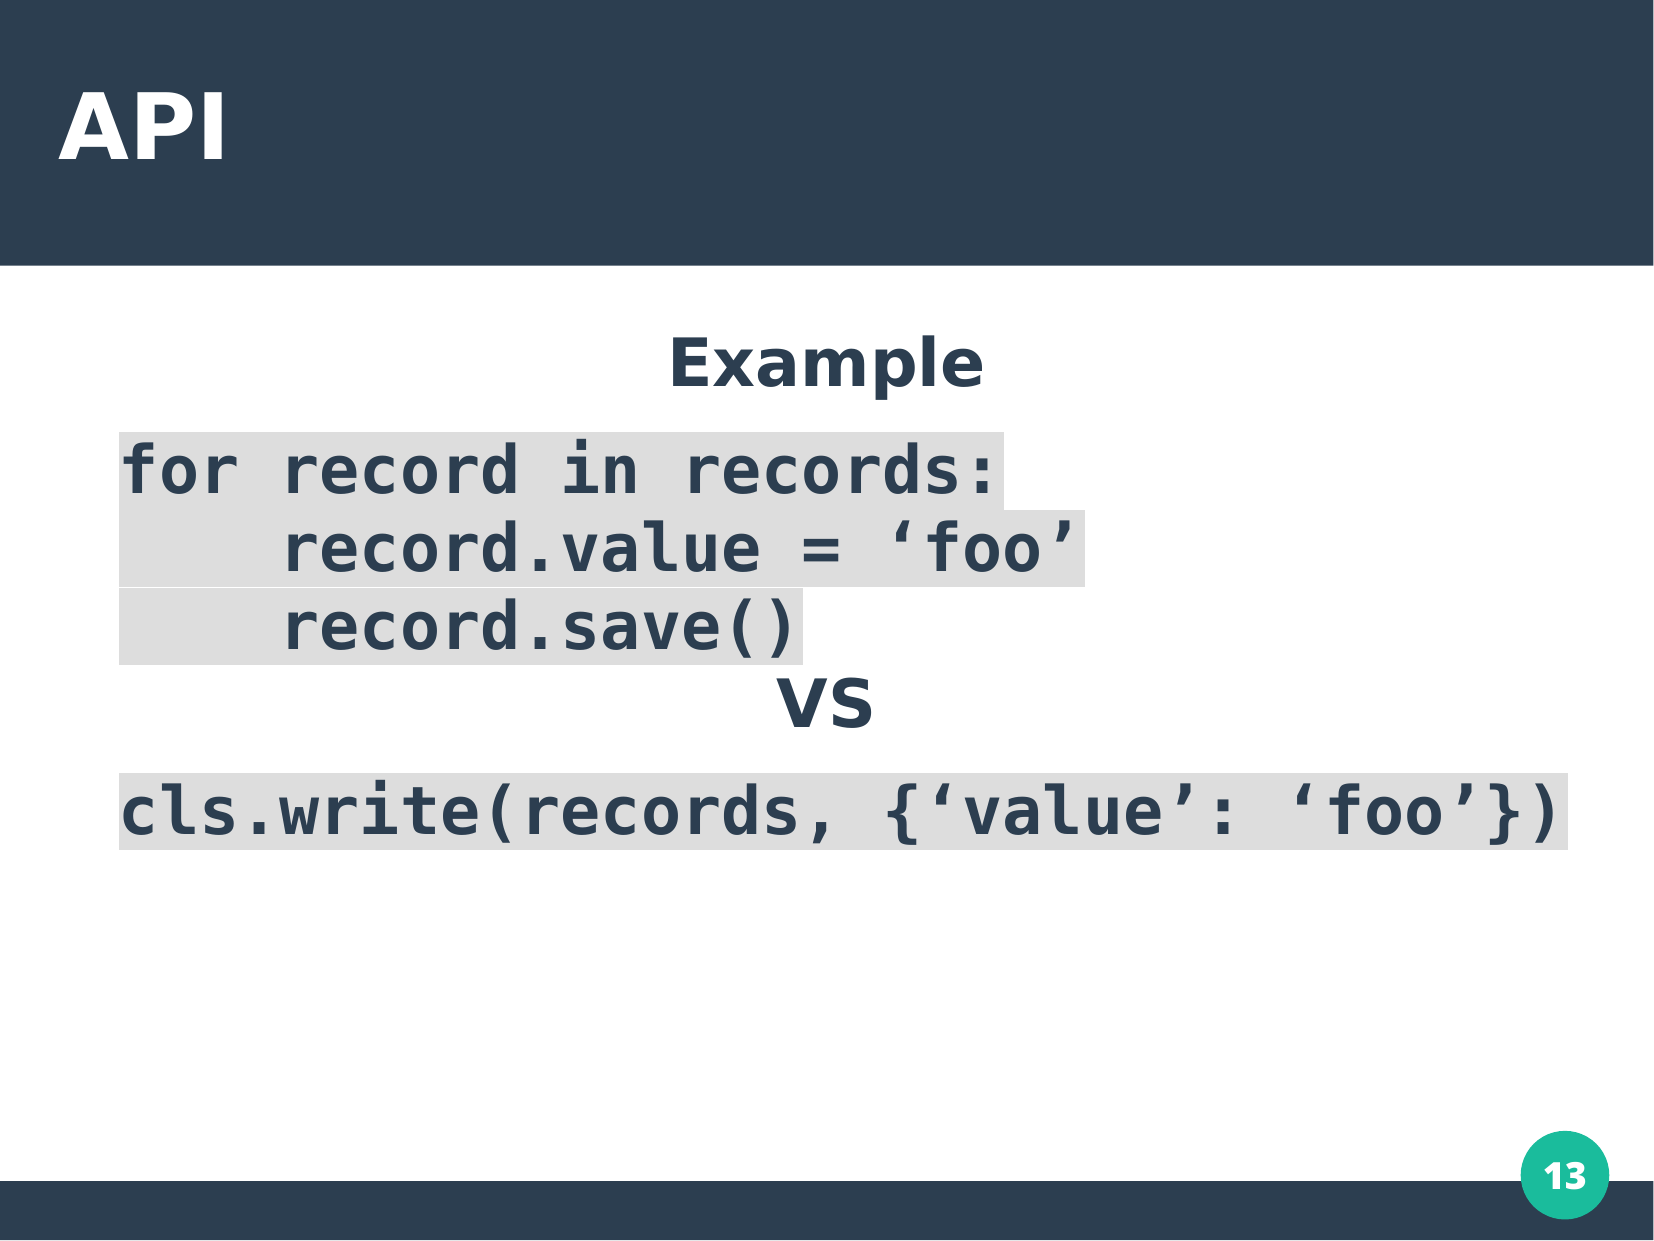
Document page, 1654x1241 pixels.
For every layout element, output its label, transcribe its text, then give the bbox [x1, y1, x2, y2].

title API [59, 49, 1595, 207]
list Example for record in records: record.value = ‘foo’ record.save() VS cls.write(records, {‘value’: ‘foo’}) [59, 324, 1595, 1152]
